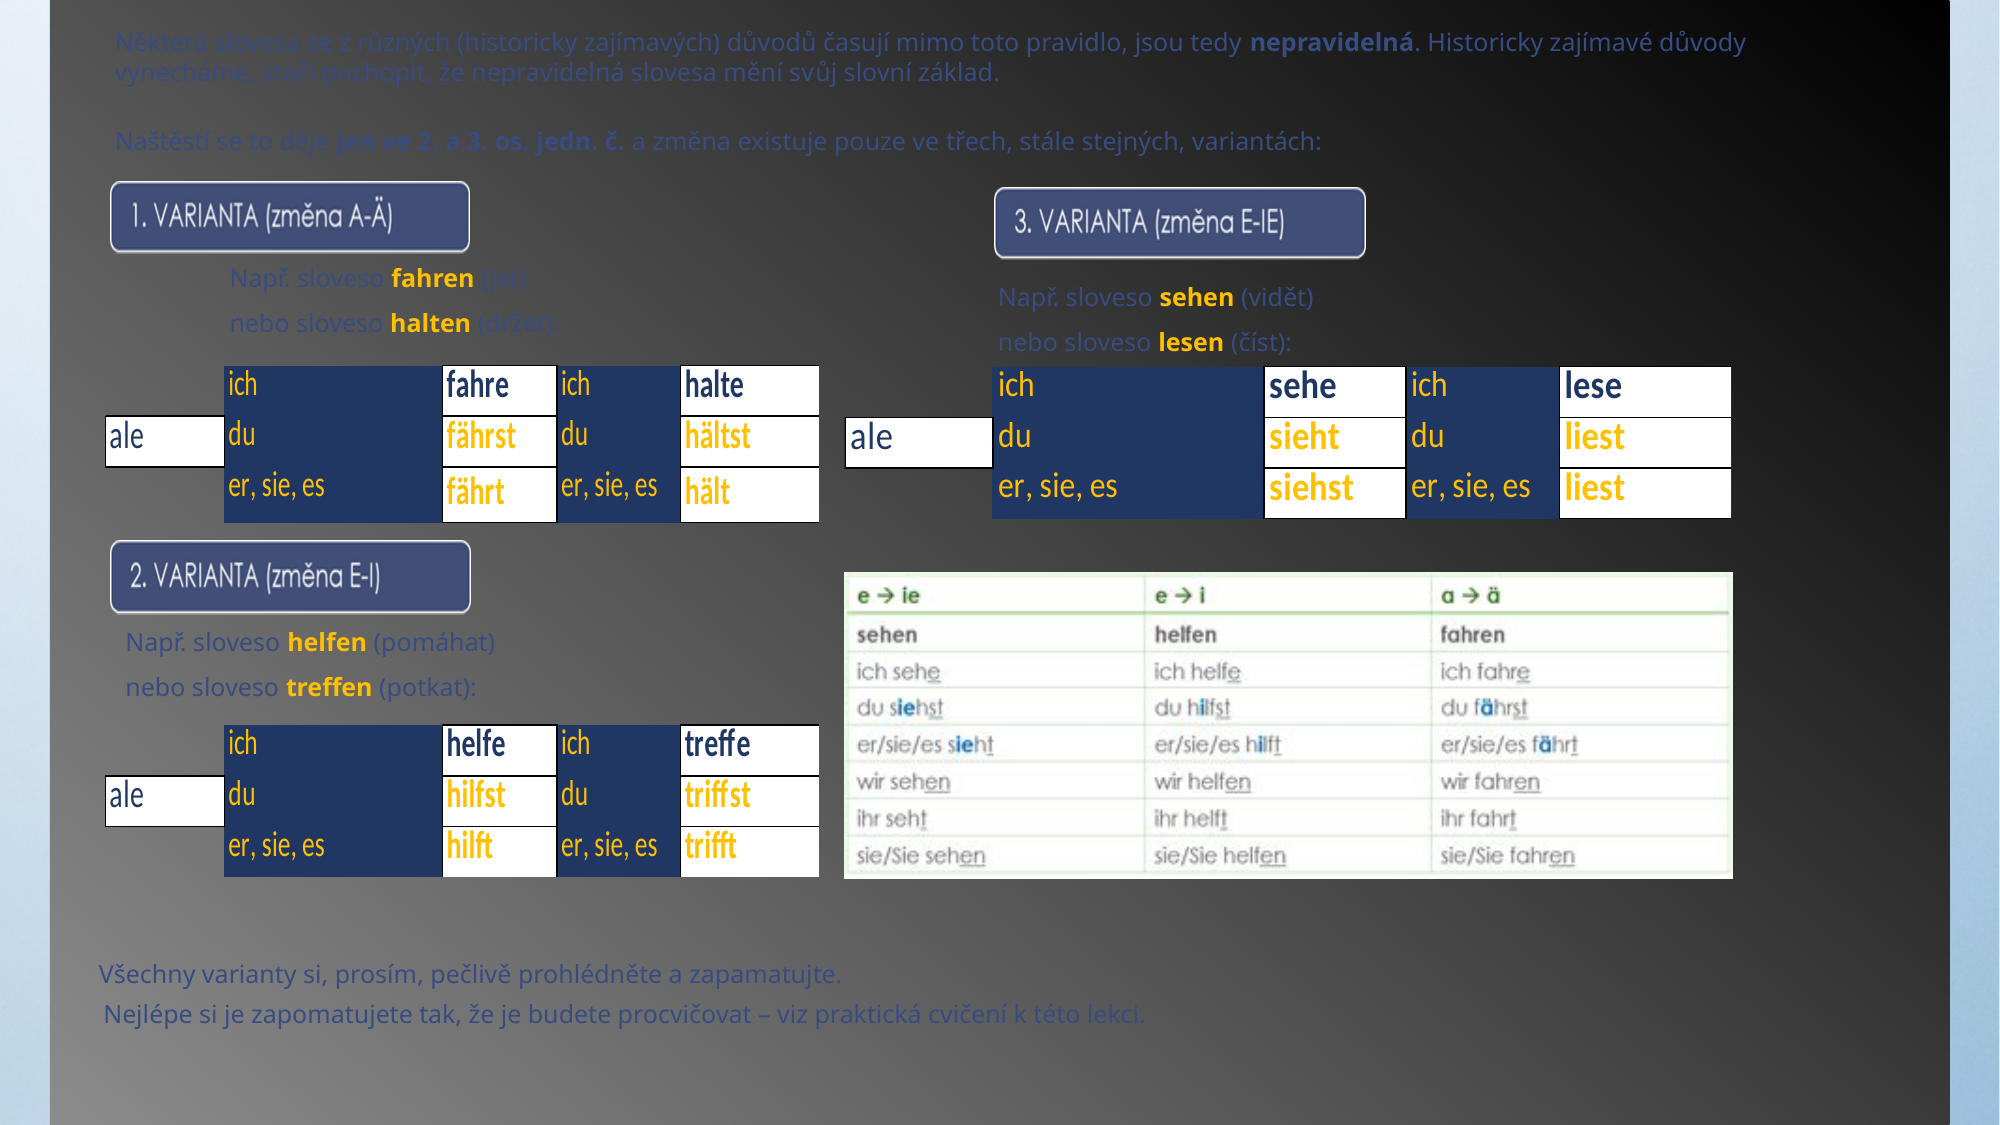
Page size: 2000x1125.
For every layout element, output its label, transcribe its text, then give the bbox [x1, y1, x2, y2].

picture [844, 365, 1733, 520]
picture [110, 540, 471, 615]
text_box Nejlépe si je zapomatujete tak, že je budete procvičovat – viz praktická cvičení k této lekci. [88, 1001, 1262, 1035]
list Některá slovesa se z různých (historicky zajímavých) důvodů časují mimo toto pravidlo, jsou tedy nepravidelná. Historicky zajímavé důvody vynecháme, stačí pochopit, že nepravidelná slovesa mění svůj slovní základ. Naštěstí se to děje jen ve 2. a 3. os. jedn. č. a změna existuje pouze ve třech, stále stejných, variantách: [94, 16, 1850, 866]
text_box Např. sloveso sehen (vidět) nebo sloveso lesen (číst): [983, 284, 1329, 363]
text_box Všechny varianty si, prosím, pečlivě prohlédněte a zapamatujte. [84, 960, 865, 995]
picture [844, 572, 1733, 879]
text_box Např. sloveso fahren (jet) nebo sloveso halten (držet): [215, 265, 598, 344]
picture [104, 364, 820, 524]
picture [994, 187, 1366, 260]
picture [104, 724, 820, 879]
picture [110, 181, 470, 254]
text_box Např. sloveso helfen (pomáhat) nebo sloveso treffen (potkat): [110, 629, 538, 708]
